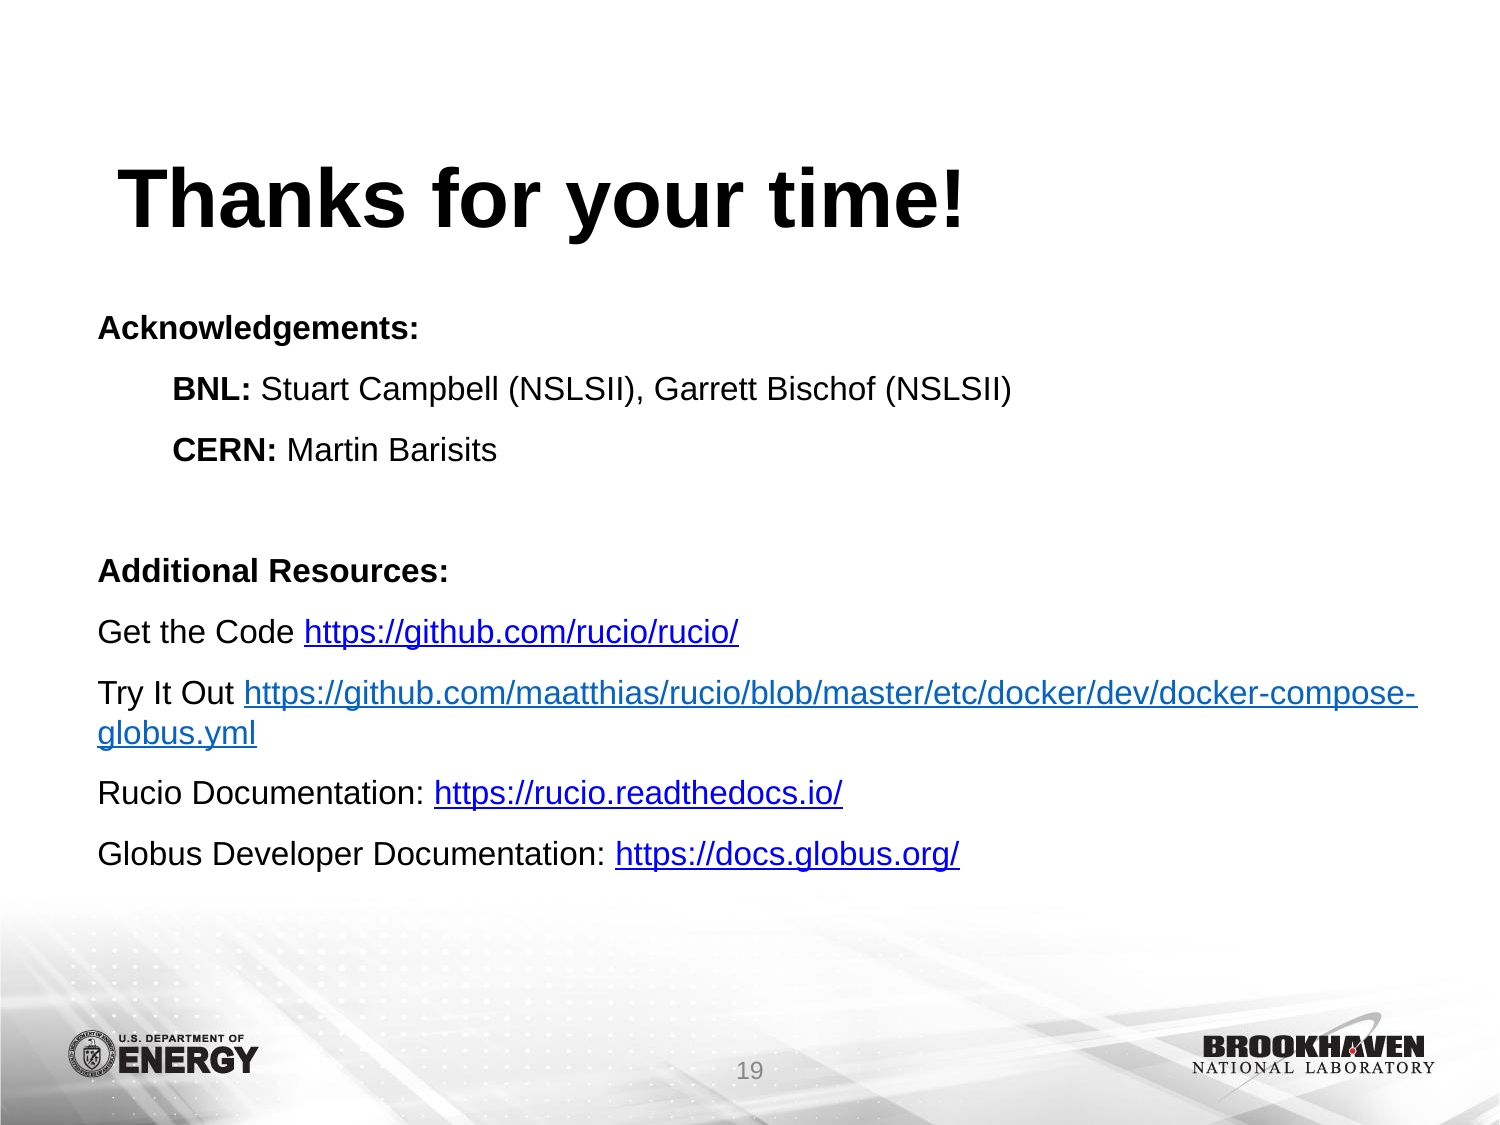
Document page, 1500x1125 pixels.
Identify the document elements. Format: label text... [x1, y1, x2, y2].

text_box <number> [581, 1039, 919, 1100]
picture [0, 0, 1500, 1125]
text_box Thanks for your time! [101, 136, 1394, 275]
text_box Acknowledgements: BNL: Stuart Campbell (NSLSII), Garrett Bischof (NSLSII) CERN: Martin Barisits Additional Resources: Get the Code https://github.com/rucio/rucio/ Try It Out https://github.com/maatthias/rucio/blob/master/etc/docker/dev/docker-compose-globus.yml Rucio Documentation: https://rucio.readthedocs.io/ Globus Developer Documentation: https://docs.globus.org/ [82, 298, 1500, 965]
